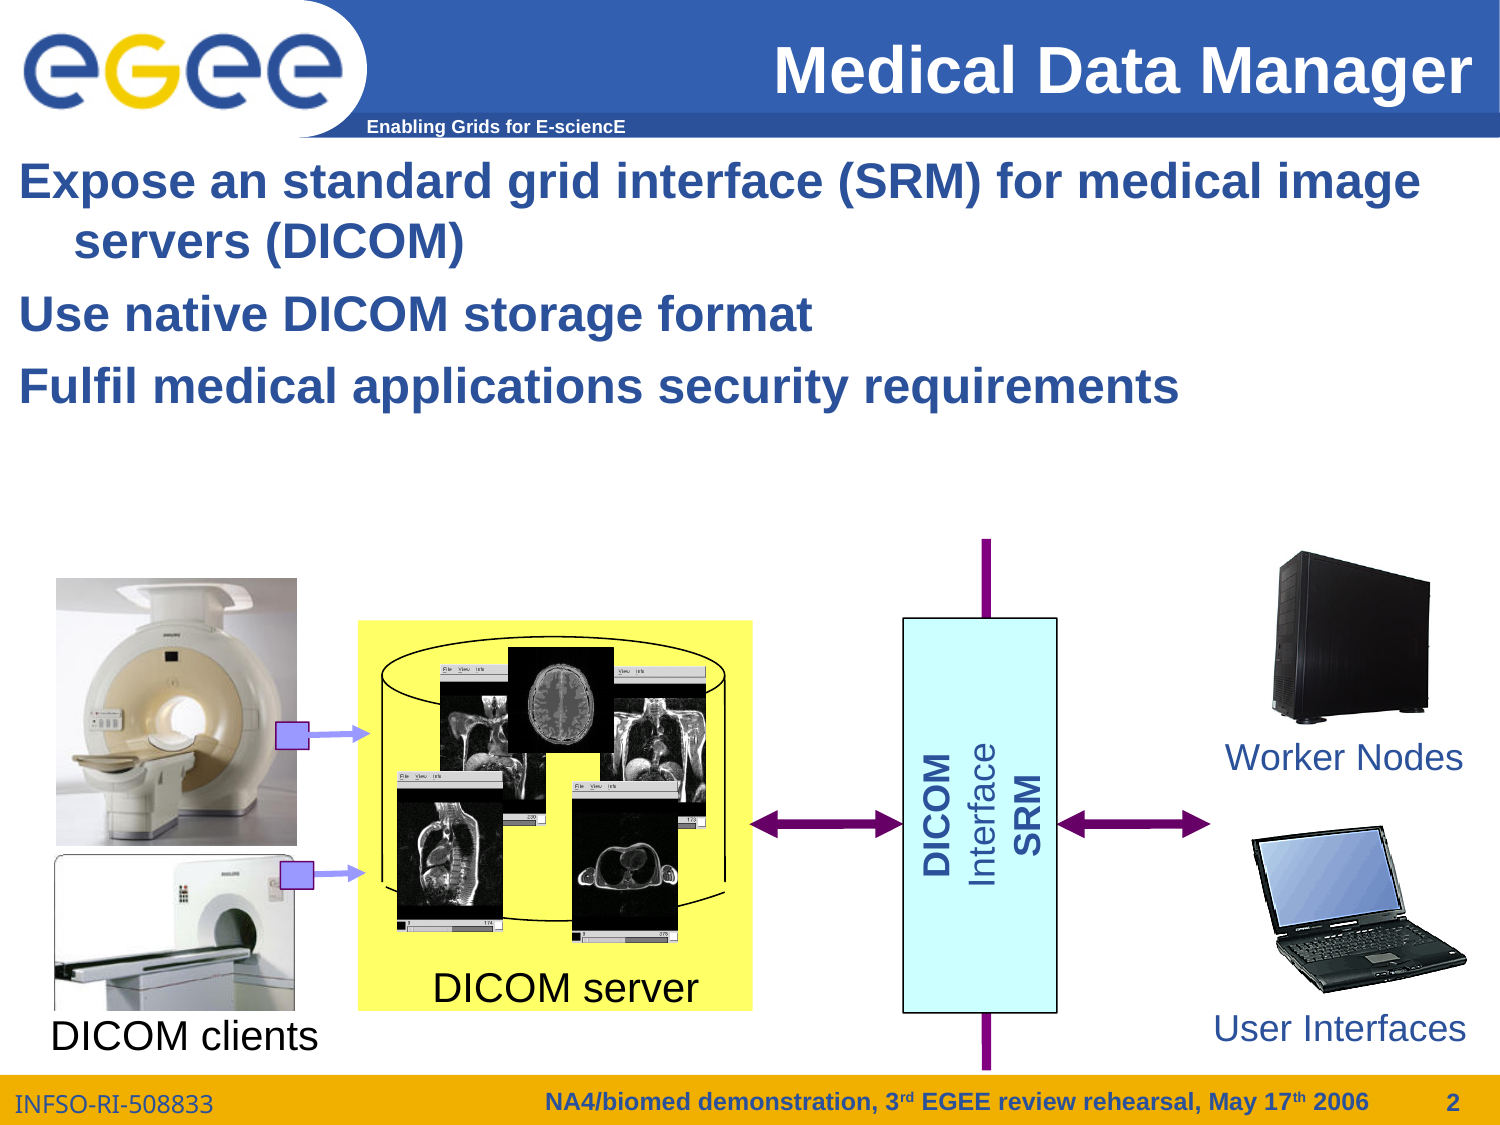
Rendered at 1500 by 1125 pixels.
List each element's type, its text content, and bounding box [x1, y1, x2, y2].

text_box Worker Nodes [1210, 725, 1480, 786]
picture [1249, 820, 1471, 996]
picture [56, 578, 297, 846]
text_box DICOM server [417, 953, 715, 1019]
picture [397, 647, 706, 943]
text_box [280, 861, 314, 890]
text_box DICOM Interface SRM [903, 618, 1057, 1013]
picture [1271, 549, 1431, 725]
list Expose an standard grid interface (SRM) for medical image servers (DICOM) Use native DICOM storage format Fulfil medical applications security requirements [18, 148, 1469, 542]
text_box [357, 620, 753, 1011]
text_box User Interfaces [1198, 996, 1483, 1058]
text_box [275, 722, 309, 750]
text_box DICOM clients [35, 1001, 335, 1067]
title Medical Data Manager [369, 10, 1474, 124]
picture [18, 30, 349, 112]
picture [54, 854, 295, 1001]
